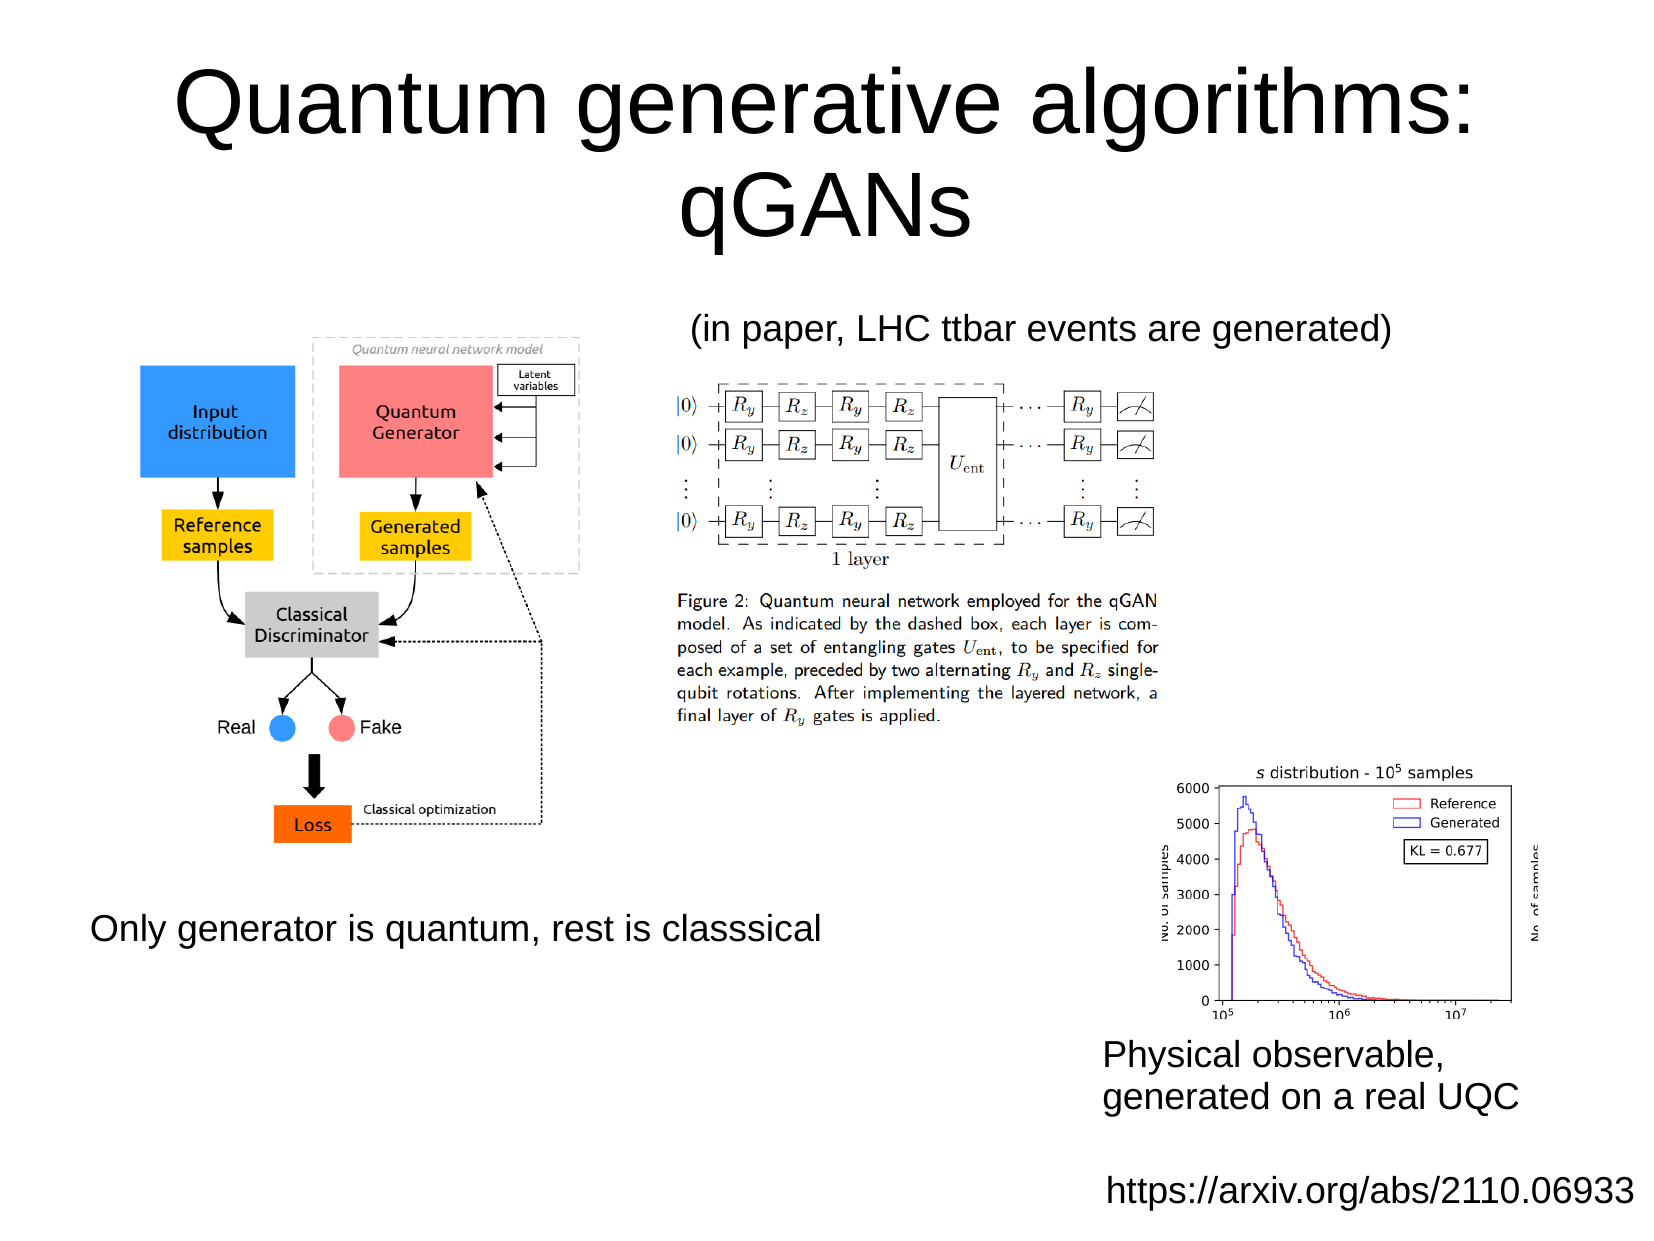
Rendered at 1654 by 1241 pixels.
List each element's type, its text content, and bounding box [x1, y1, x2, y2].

picture [114, 319, 601, 863]
title Quantum generative algorithms: qGANs [82, 49, 1571, 257]
picture [667, 374, 1163, 739]
text_box (in paper, LHC ttbar events are generated) [675, 300, 1501, 483]
text_box Only generator is quantum, rest is classsical [75, 900, 863, 957]
picture [1162, 749, 1538, 1019]
text_box Physical observable, generated on a real UQC [1087, 1026, 1576, 1126]
text_box https://arxiv.org/abs/2110.06933 [1091, 1162, 1651, 1220]
